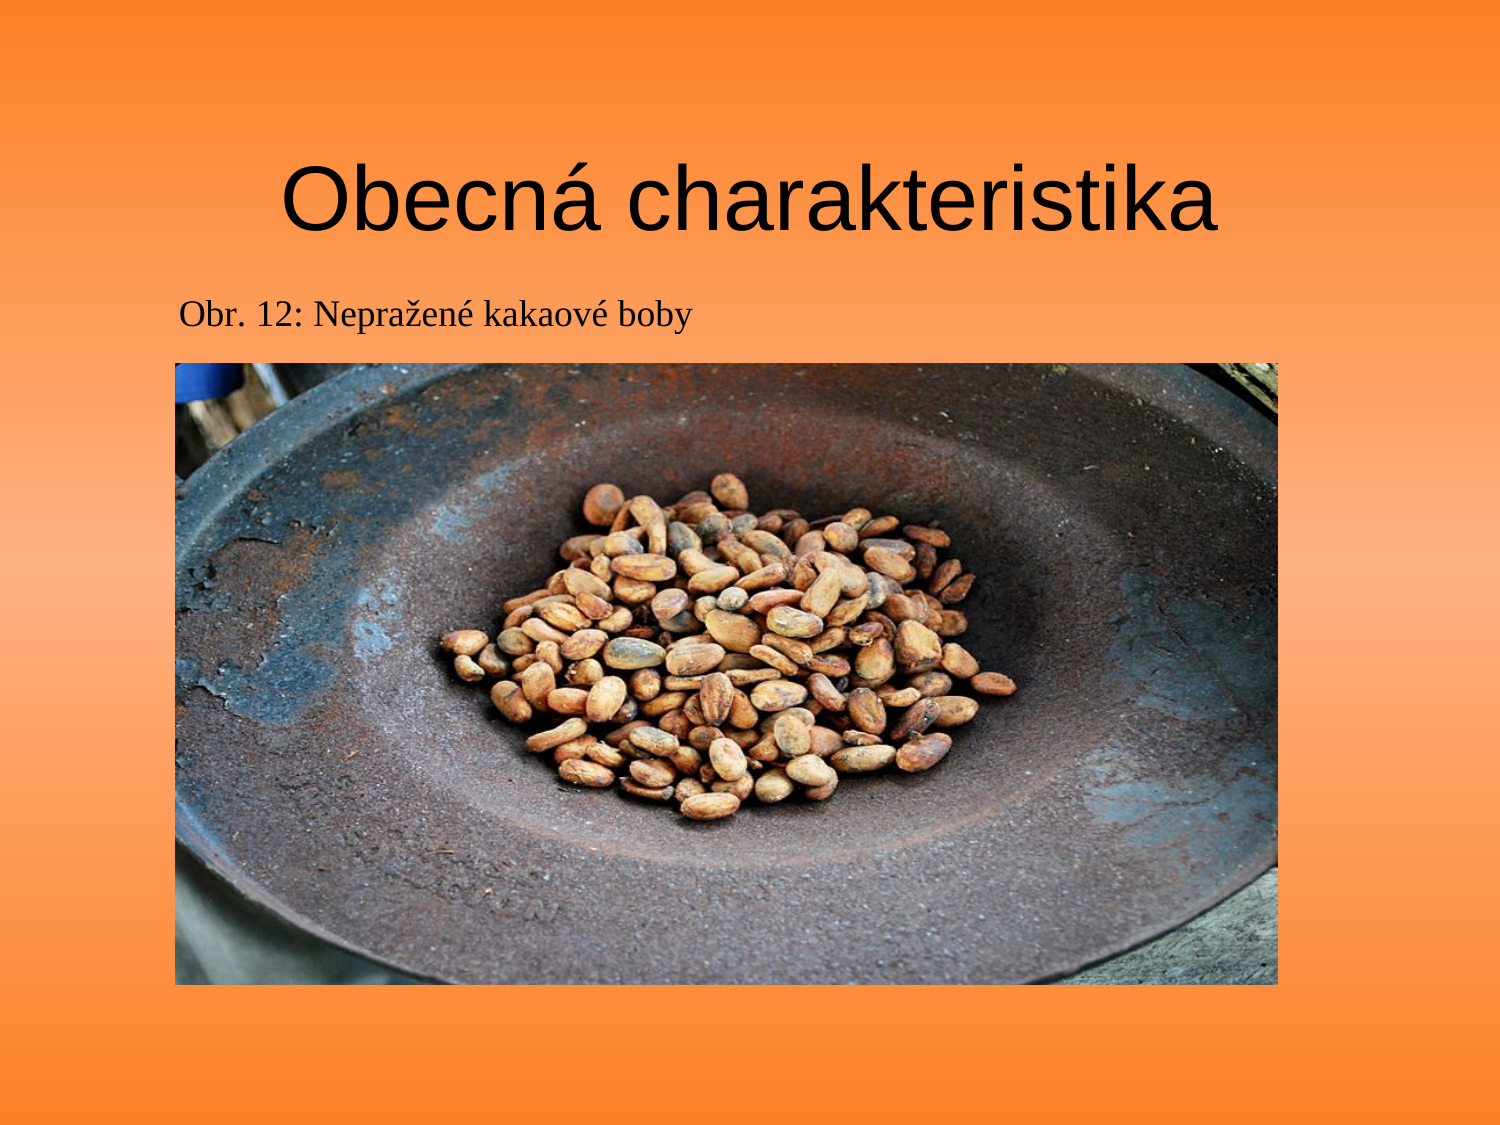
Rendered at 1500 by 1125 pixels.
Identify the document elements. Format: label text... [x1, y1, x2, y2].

title Obecná charakteristika [112, 99, 1388, 288]
text_box [175, 363, 1278, 985]
text_box Obr. 12: Nepražené kakaové boby [164, 281, 833, 342]
